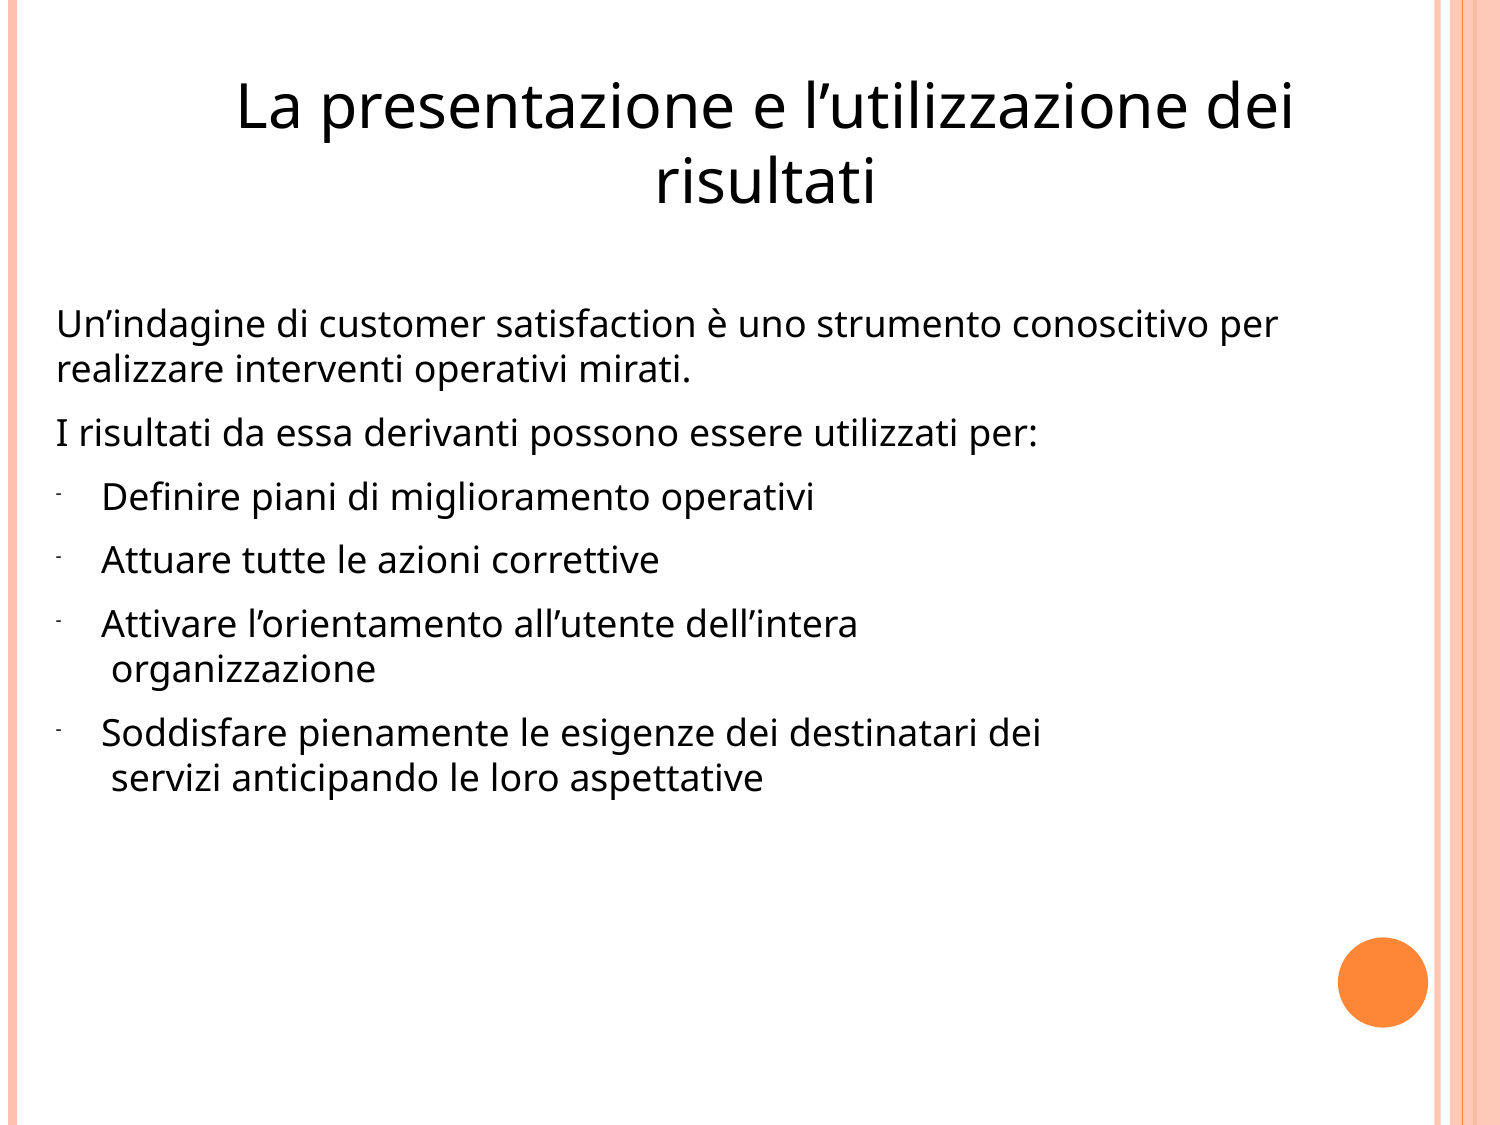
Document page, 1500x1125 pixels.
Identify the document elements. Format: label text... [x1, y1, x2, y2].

text_box La presentazione e l’utilizzazione dei risultati [128, 46, 1404, 235]
text_box Un’indagine di customer satisfaction è uno strumento conoscitivo per realizzare interventi operativi mirati. I risultati da essa derivanti possono essere utilizzati per: Definire piani di miglioramento operativi Attuare tutte le azioni correttive Attivare l’orientamento all’utente dell’intera organizzazione Soddisfare pienamente le esigenze dei destinatari dei servizi anticipando le loro aspettative [41, 292, 1471, 807]
